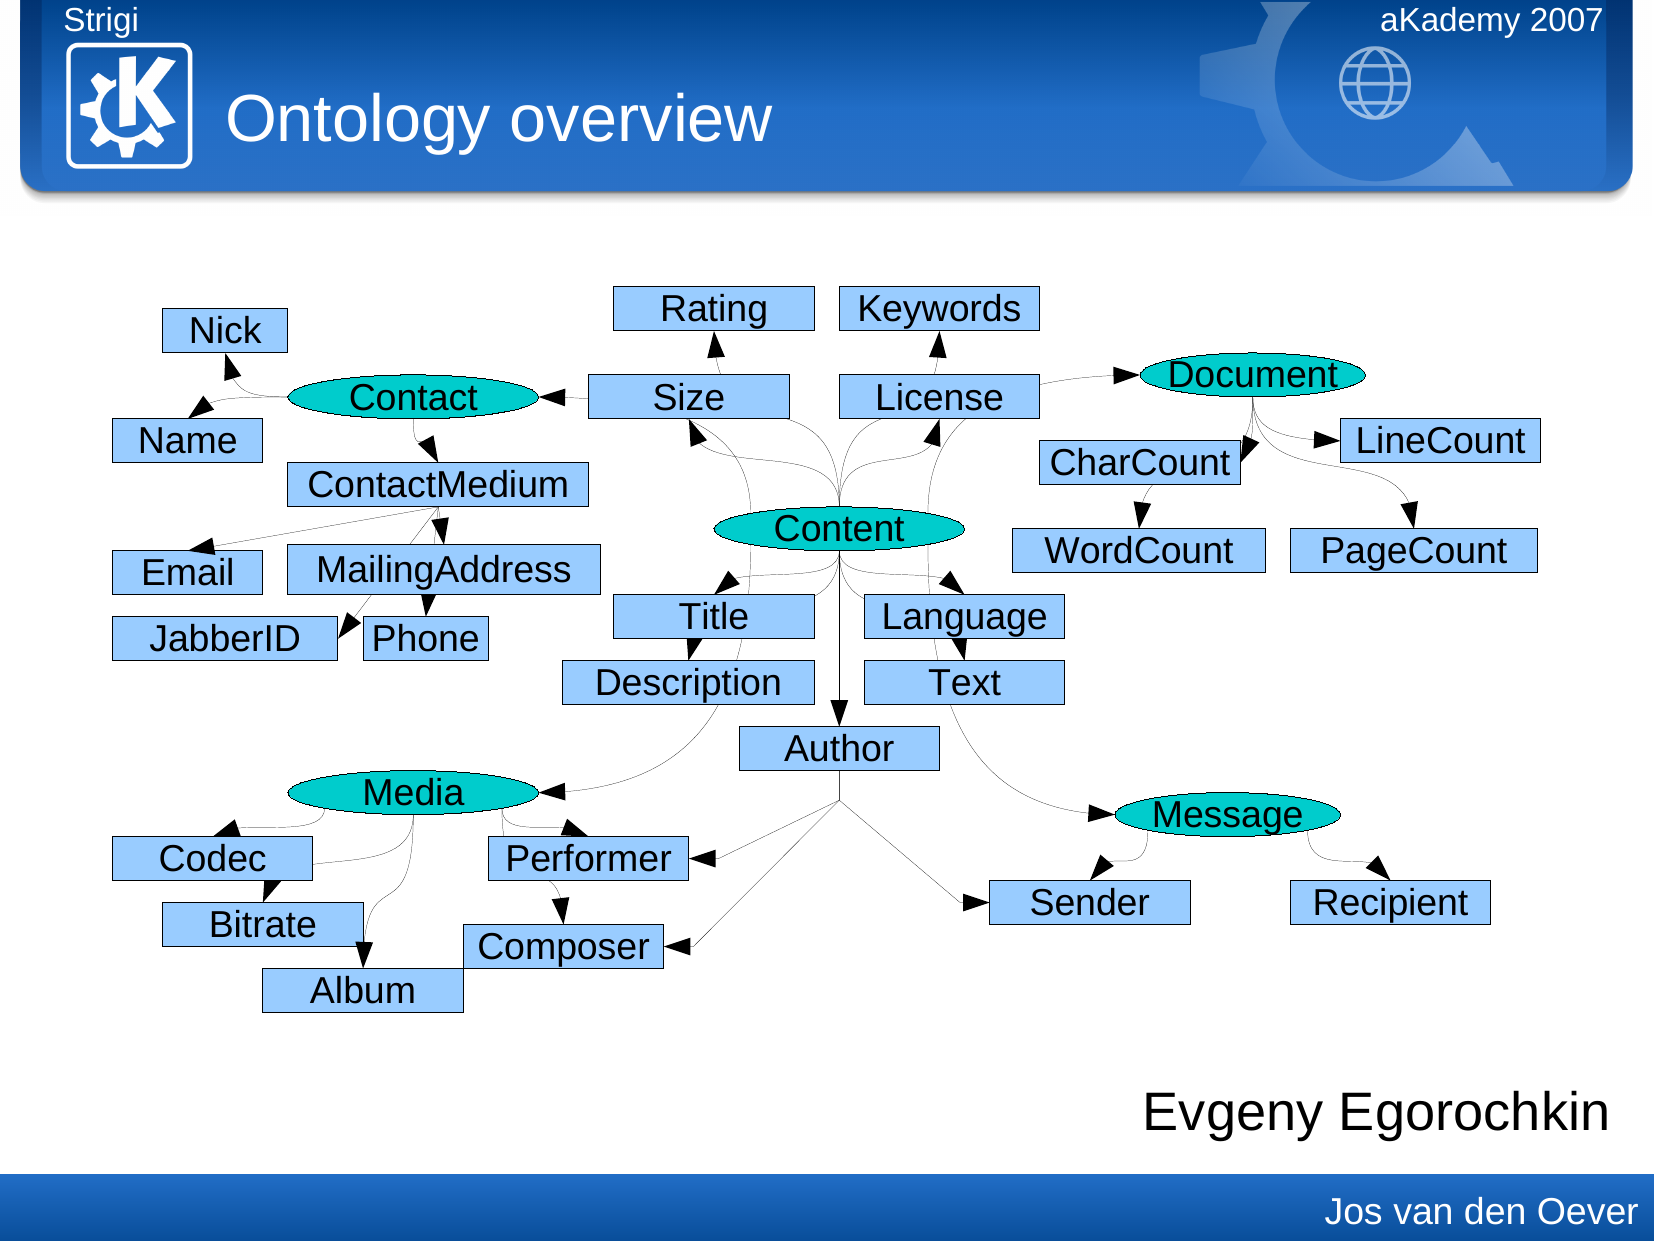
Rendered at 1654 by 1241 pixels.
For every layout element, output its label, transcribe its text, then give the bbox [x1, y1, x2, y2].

text_box Author [739, 726, 940, 771]
text_box Bitrate [162, 902, 364, 947]
text_box Album [262, 968, 464, 1013]
text_box PageCount [1290, 528, 1538, 573]
title Ontology overview [225, 56, 1571, 181]
text_box LineCount [1340, 418, 1541, 463]
text_box Size [588, 374, 790, 419]
text_box ContactMedium [287, 462, 589, 507]
text_box Content [713, 506, 965, 551]
text_box Contact [288, 374, 539, 419]
text_box Performer [488, 836, 689, 881]
text_box Keywords [839, 286, 1040, 331]
text_box Sender [989, 880, 1191, 925]
text_box Title [613, 594, 815, 639]
text_box Evgeny Egorochkin [1125, 1081, 1641, 1163]
text_box Document [1140, 352, 1366, 397]
text_box Codec [112, 836, 313, 881]
text_box Language [864, 594, 1065, 639]
text_box Phone [363, 616, 489, 661]
text_box Composer [463, 924, 664, 969]
text_box Rating [613, 286, 815, 331]
text_box Email [112, 550, 263, 595]
text_box Text [864, 660, 1065, 705]
text_box Message [1267, 809, 1277, 825]
text_box CharCount [1039, 440, 1241, 485]
text_box Name [112, 418, 263, 463]
text_box Recipient [1290, 880, 1491, 925]
text_box Media [287, 770, 539, 815]
text_box License [839, 374, 1040, 419]
text_box Message [1115, 792, 1341, 837]
text_box MailingAddress [287, 544, 601, 595]
text_box Description [562, 660, 815, 705]
picture [0, 0, 1652, 216]
text_box WordCount [1012, 528, 1266, 573]
text_box Nick [162, 308, 288, 353]
text_box JabberID [112, 616, 338, 661]
